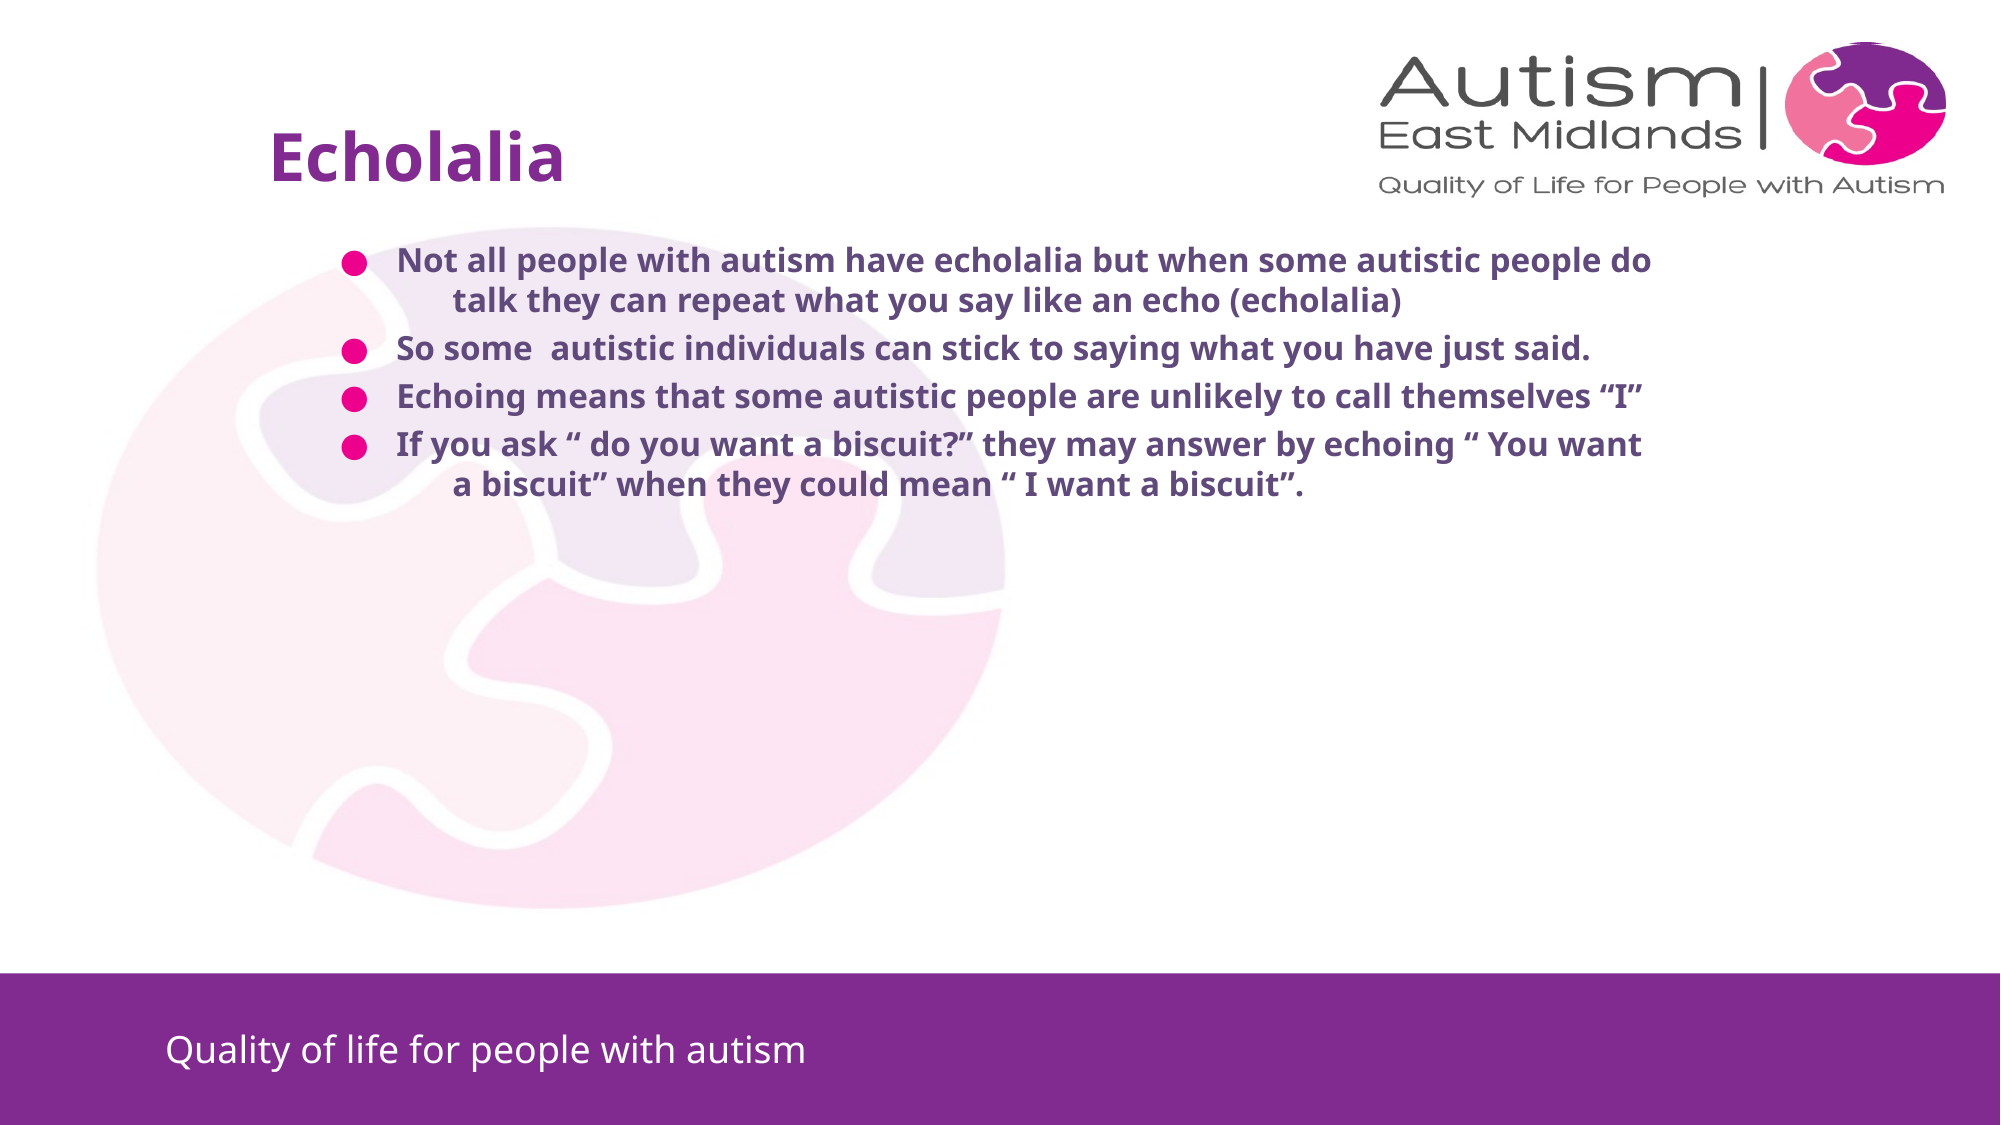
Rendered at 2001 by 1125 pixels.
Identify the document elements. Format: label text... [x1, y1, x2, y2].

title Echolalia [253, 42, 1750, 268]
list Not all people with autism have echolalia but when some autistic people do talk they can repeat what you say like an echo (echolalia) So some autistic individuals can stick to saying what you have just said. Echoing means that some autistic people are unlikely to call themselves “I” If you ask “ do you want a biscuit?” they may answer by echoing “ You want a biscuit” when they could mean “ I want a biscuit”. [324, 231, 1675, 941]
